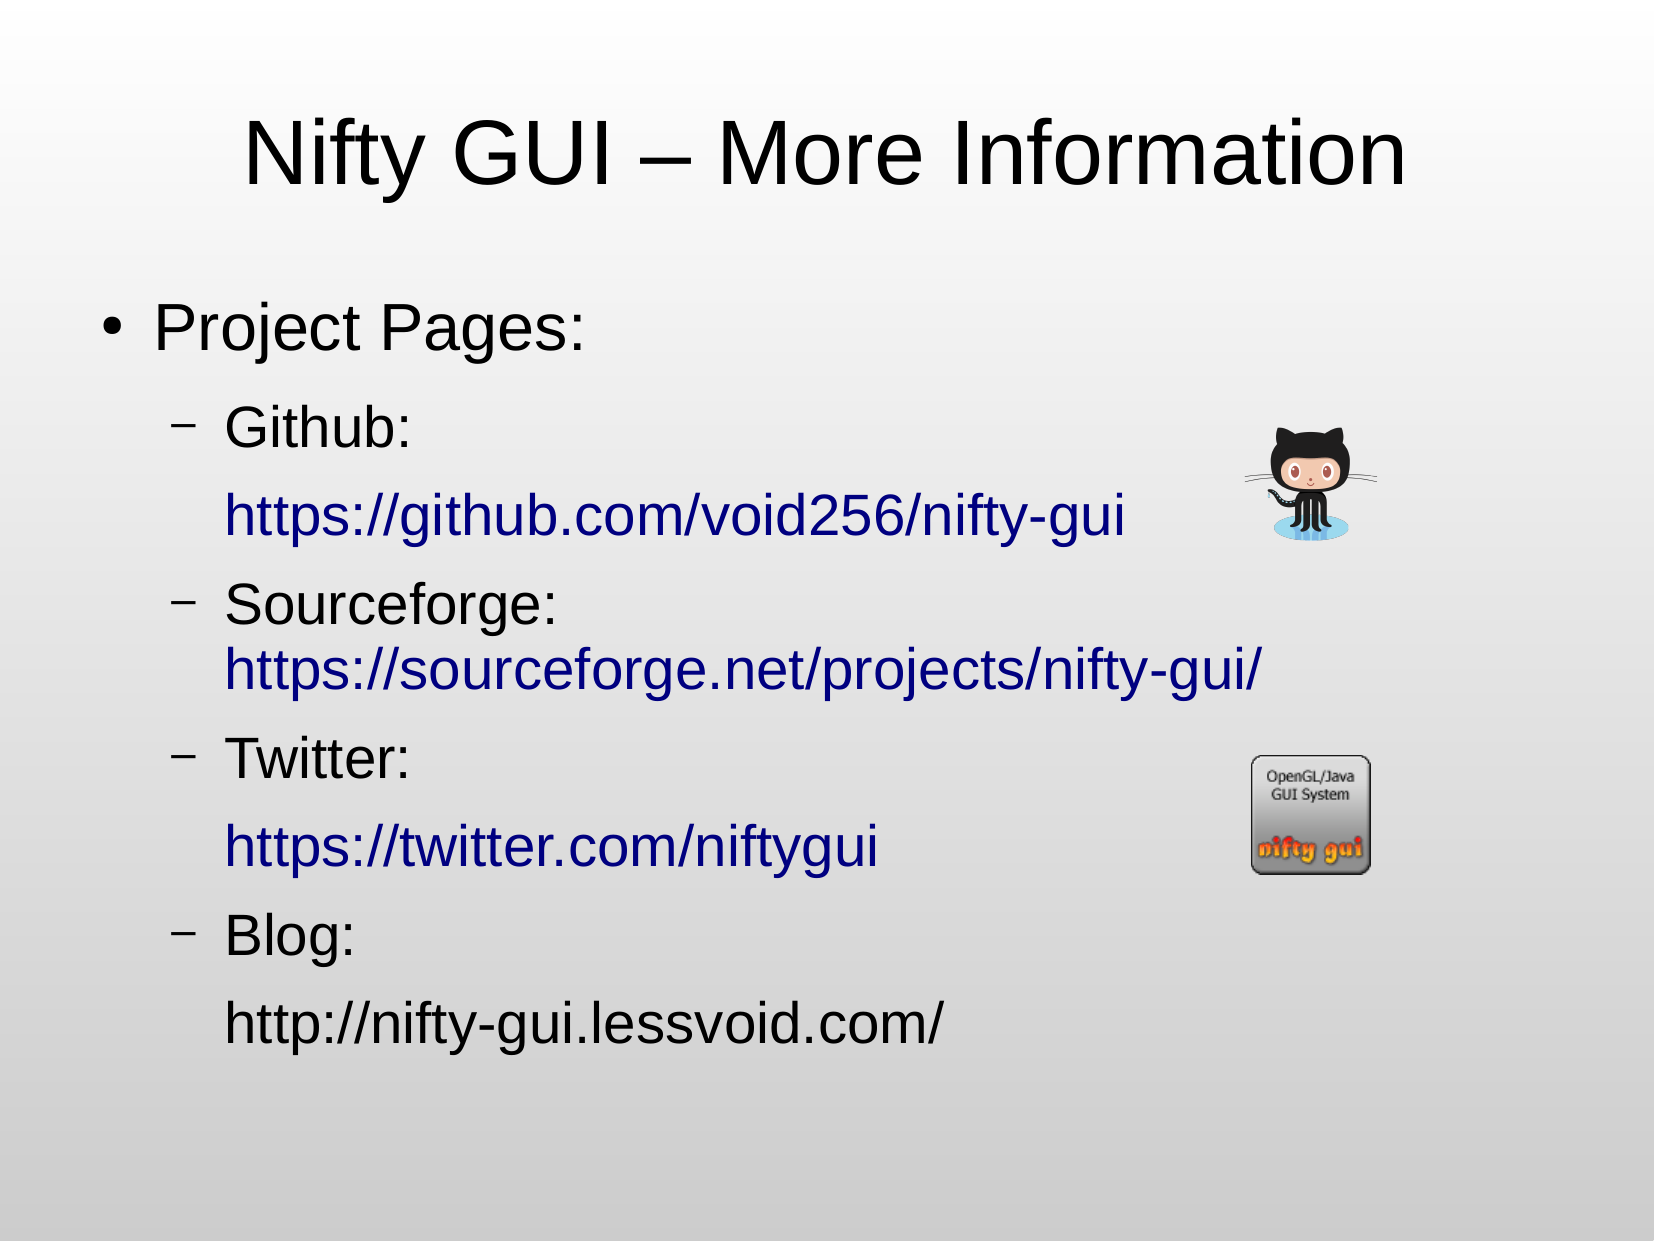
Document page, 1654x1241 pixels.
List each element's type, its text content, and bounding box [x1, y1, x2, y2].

picture [1251, 755, 1371, 875]
list Project Pages: Github: https://github.com/void256/nifty-gui Sourceforge: https://sourceforge.net/projects/nifty-gui/ Twitter: https://twitter.com/niftygui Blog: http://nifty-gui.lessvoid.com/ [82, 290, 1571, 1109]
picture [1240, 425, 1382, 544]
title Nifty GUI – More Information [82, 49, 1571, 257]
